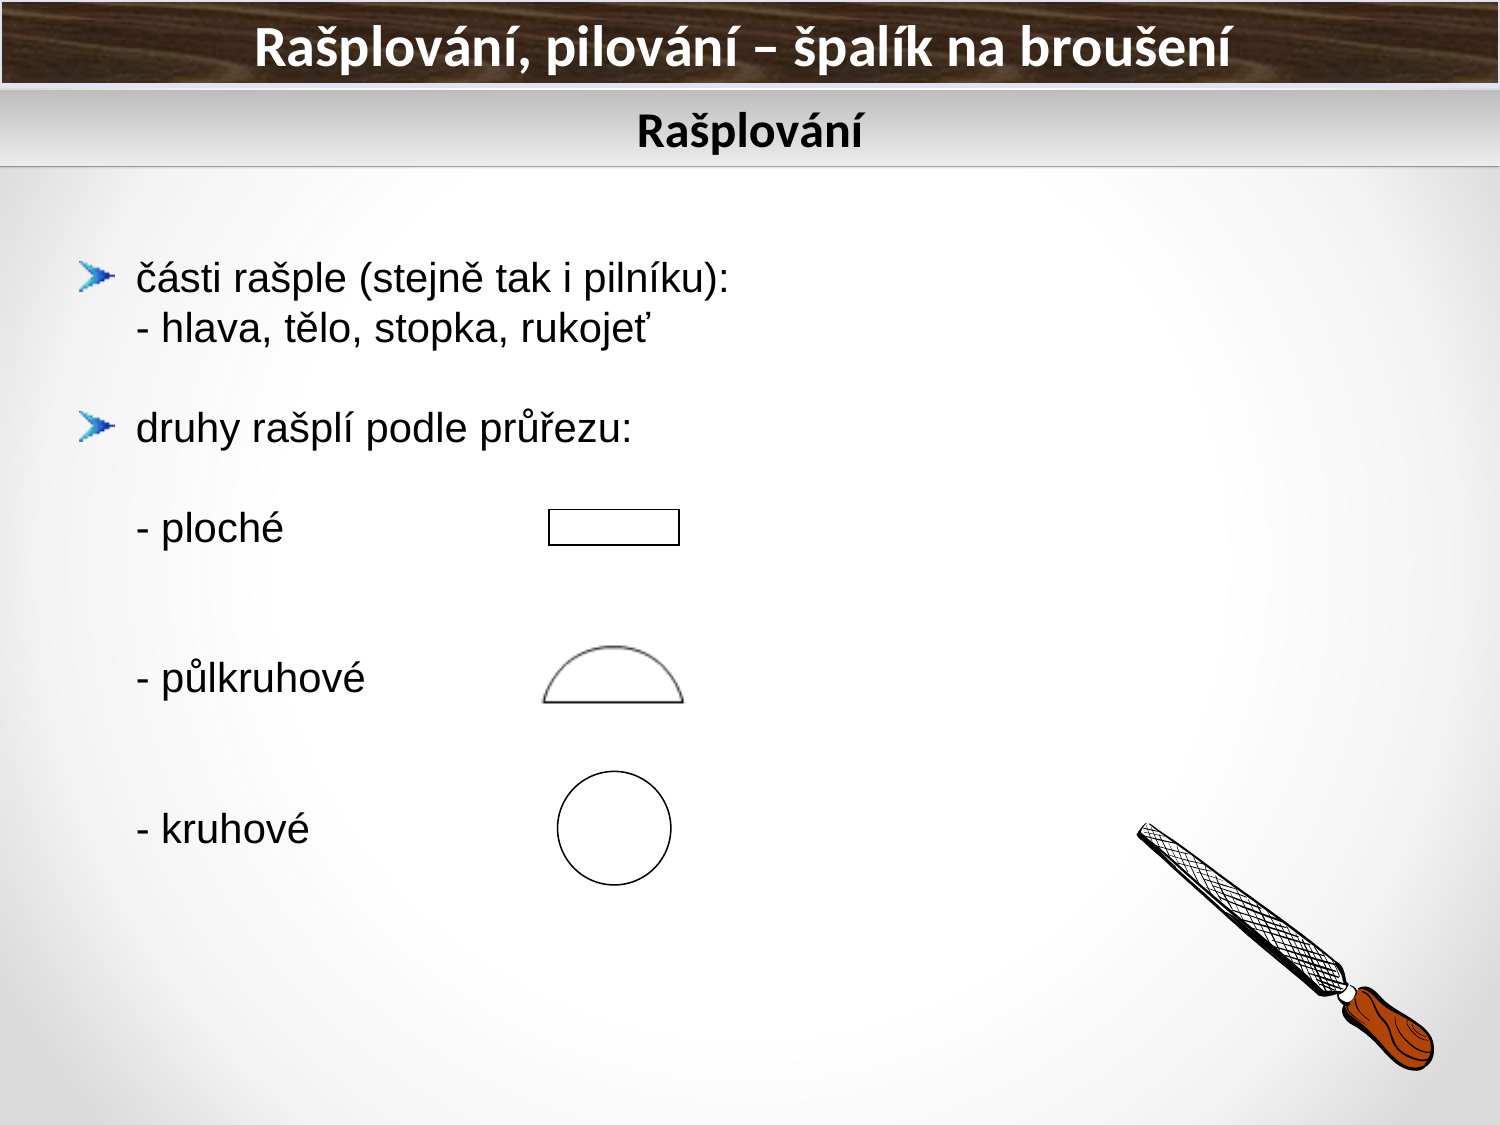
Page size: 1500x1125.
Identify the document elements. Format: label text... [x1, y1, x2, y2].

text_box Rašplování, pilování – špalík na broušení [0, 0, 1500, 86]
text_box [557, 771, 671, 885]
picture [0, 166, 1500, 1125]
text_box Rašplování [0, 90, 1500, 166]
text_box [549, 509, 680, 545]
text_box části rašple (stejně tak i pilníku): - hlava, tělo, stopka, rukojeť druhy rašplí podle průřezu: - ploché - půlkruhové - kruhové [64, 243, 1164, 910]
picture [0, 86, 1500, 90]
